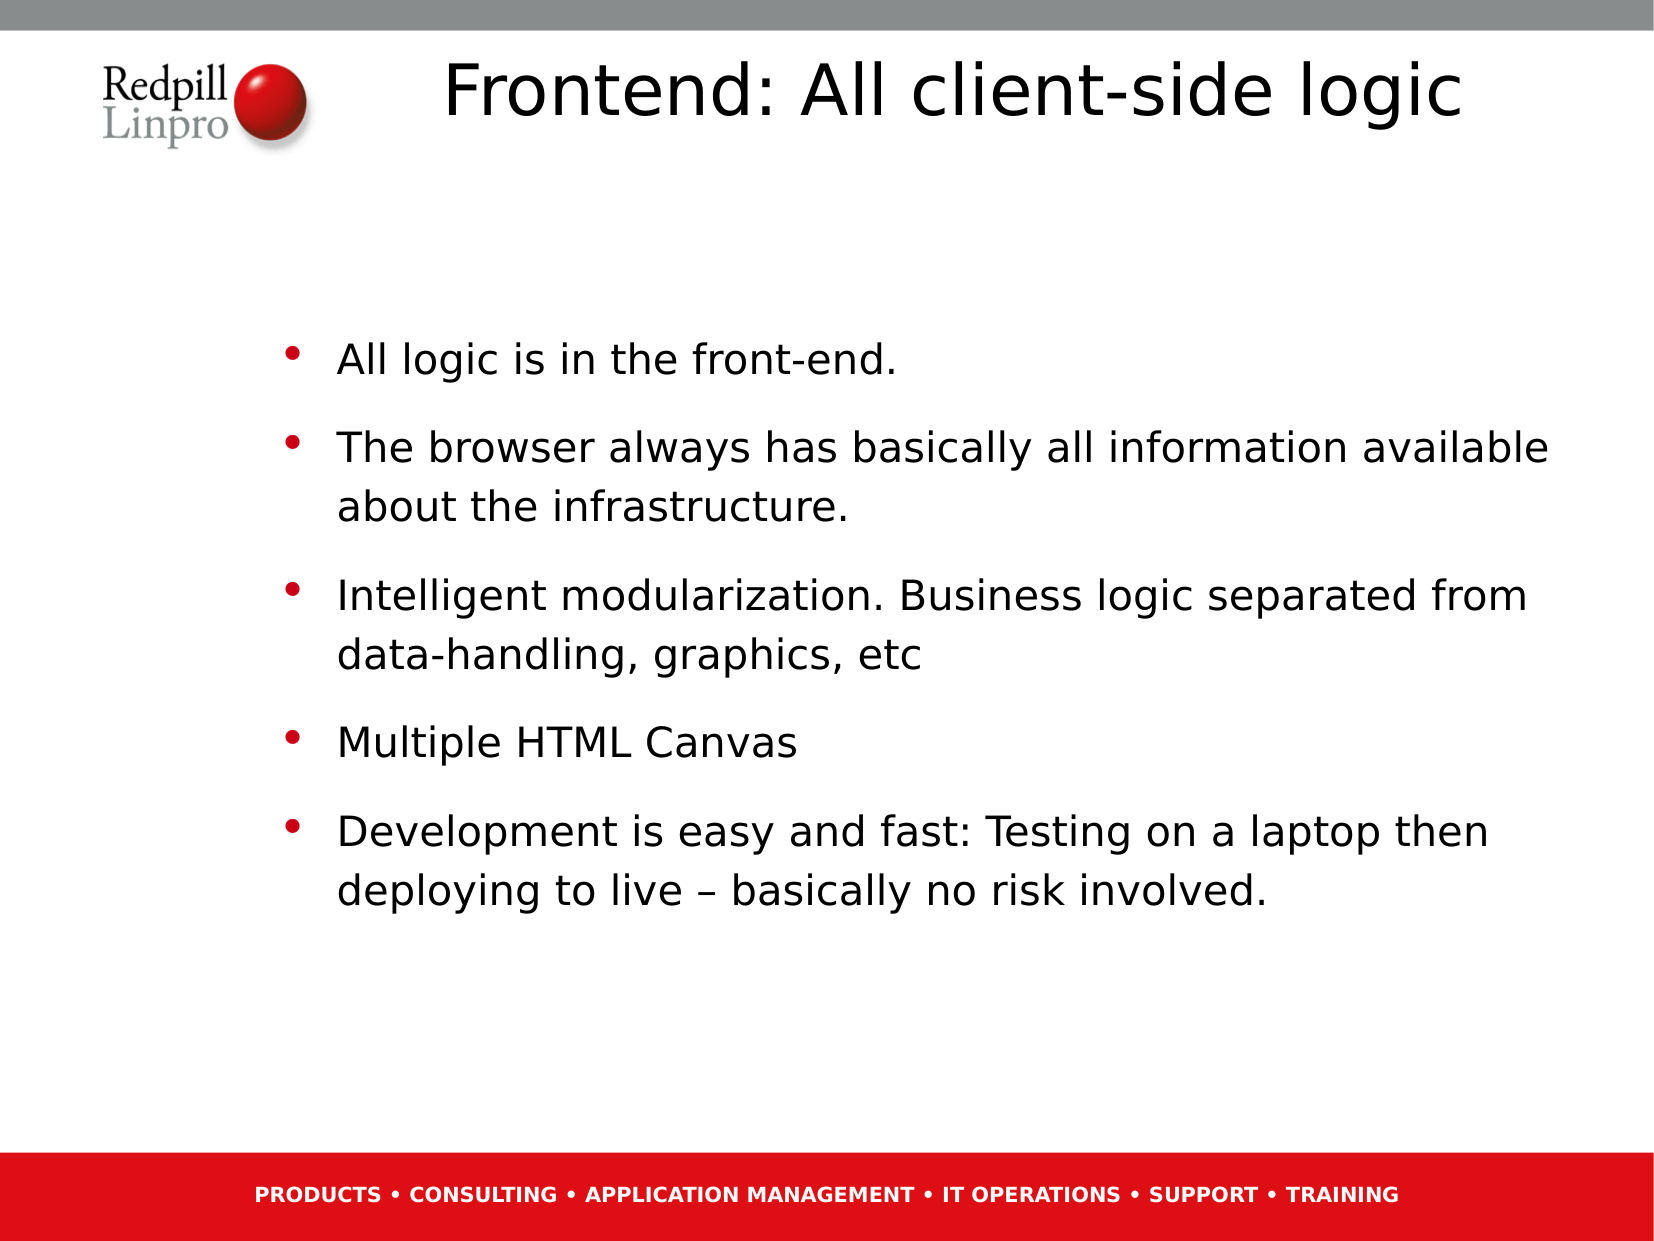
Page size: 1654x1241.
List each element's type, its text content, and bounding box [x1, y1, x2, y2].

title Frontend: All client-side logic [442, 49, 1571, 296]
list All logic is in the front-end. The browser always has basically all information available about the infrastructure. Intelligent modularization. Business logic separated from data-handling, graphics, etc Multiple HTML Canvas Development is easy and fast: Testing on a laptop then deploying to live – basically no risk involved. [265, 324, 1571, 1109]
picture [0, 0, 1654, 1241]
